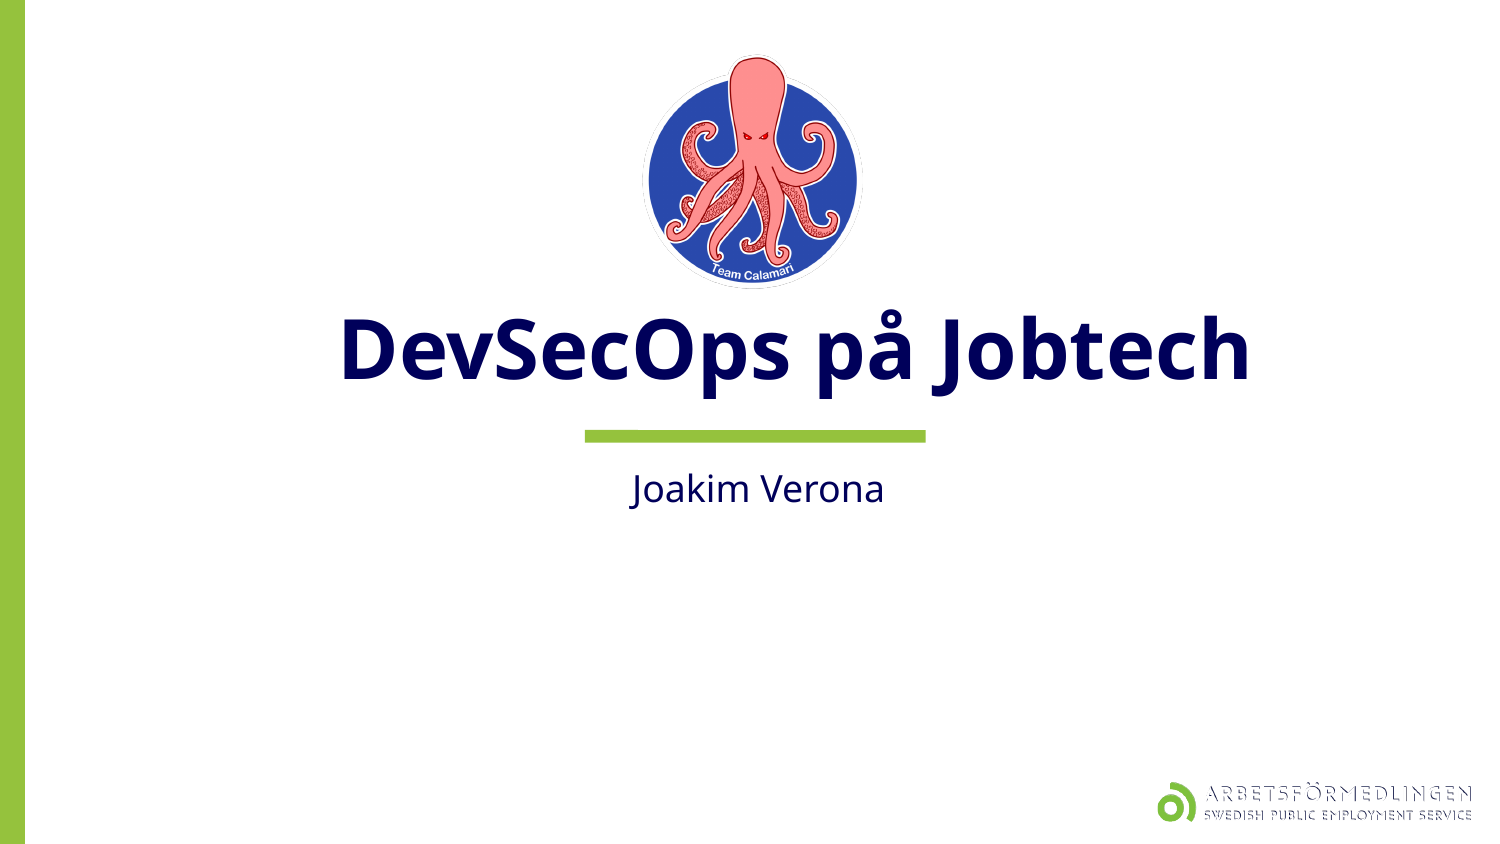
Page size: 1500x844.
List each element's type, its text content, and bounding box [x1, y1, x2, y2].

picture [1156, 782, 1471, 823]
subtitle Joakim Verona [342, 464, 1175, 592]
picture [495, 0, 1023, 356]
title DevSecOps på Jobtech [312, 237, 1279, 397]
